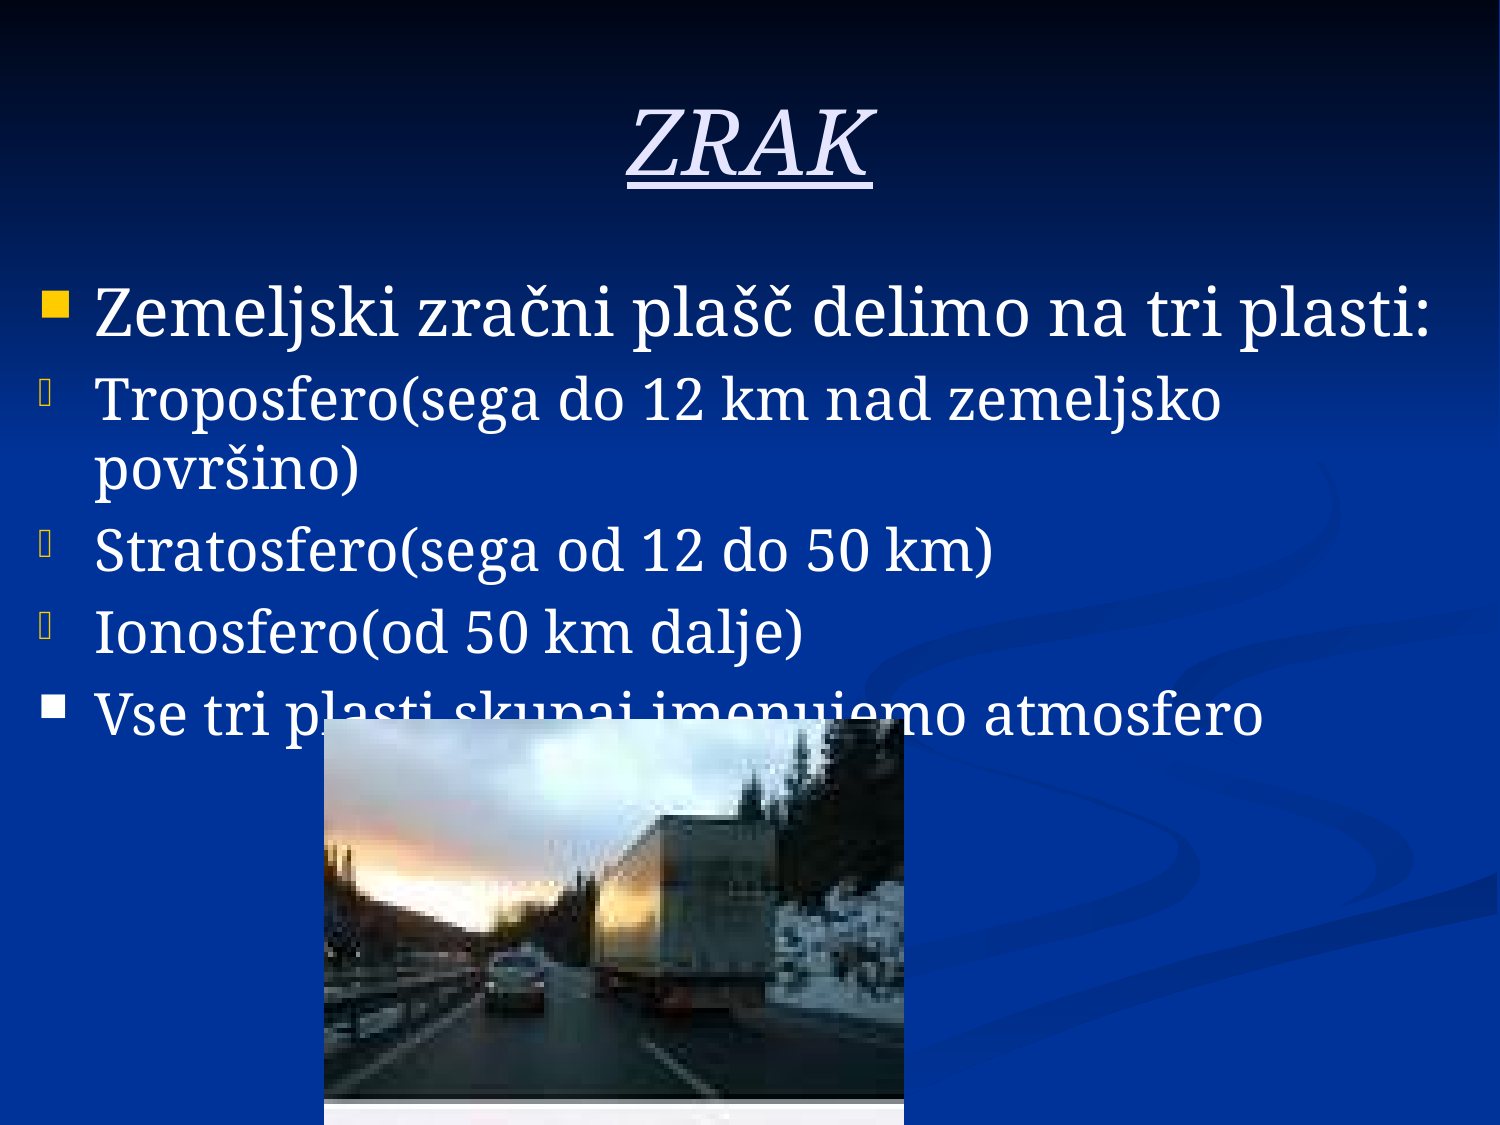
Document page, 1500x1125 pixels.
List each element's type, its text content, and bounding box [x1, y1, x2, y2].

list Zemeljski zračni plašč delimo na tri plasti: Troposfero(sega do 12 km nad zemeljsko površino) Stratosfero(sega od 12 do 50 km) Ionosfero(od 50 km dalje) Vse tri plasti skupaj imenujemo atmosfero [23, 262, 1471, 1005]
title ZRAK [75, 45, 1425, 233]
picture [324, 719, 904, 1125]
